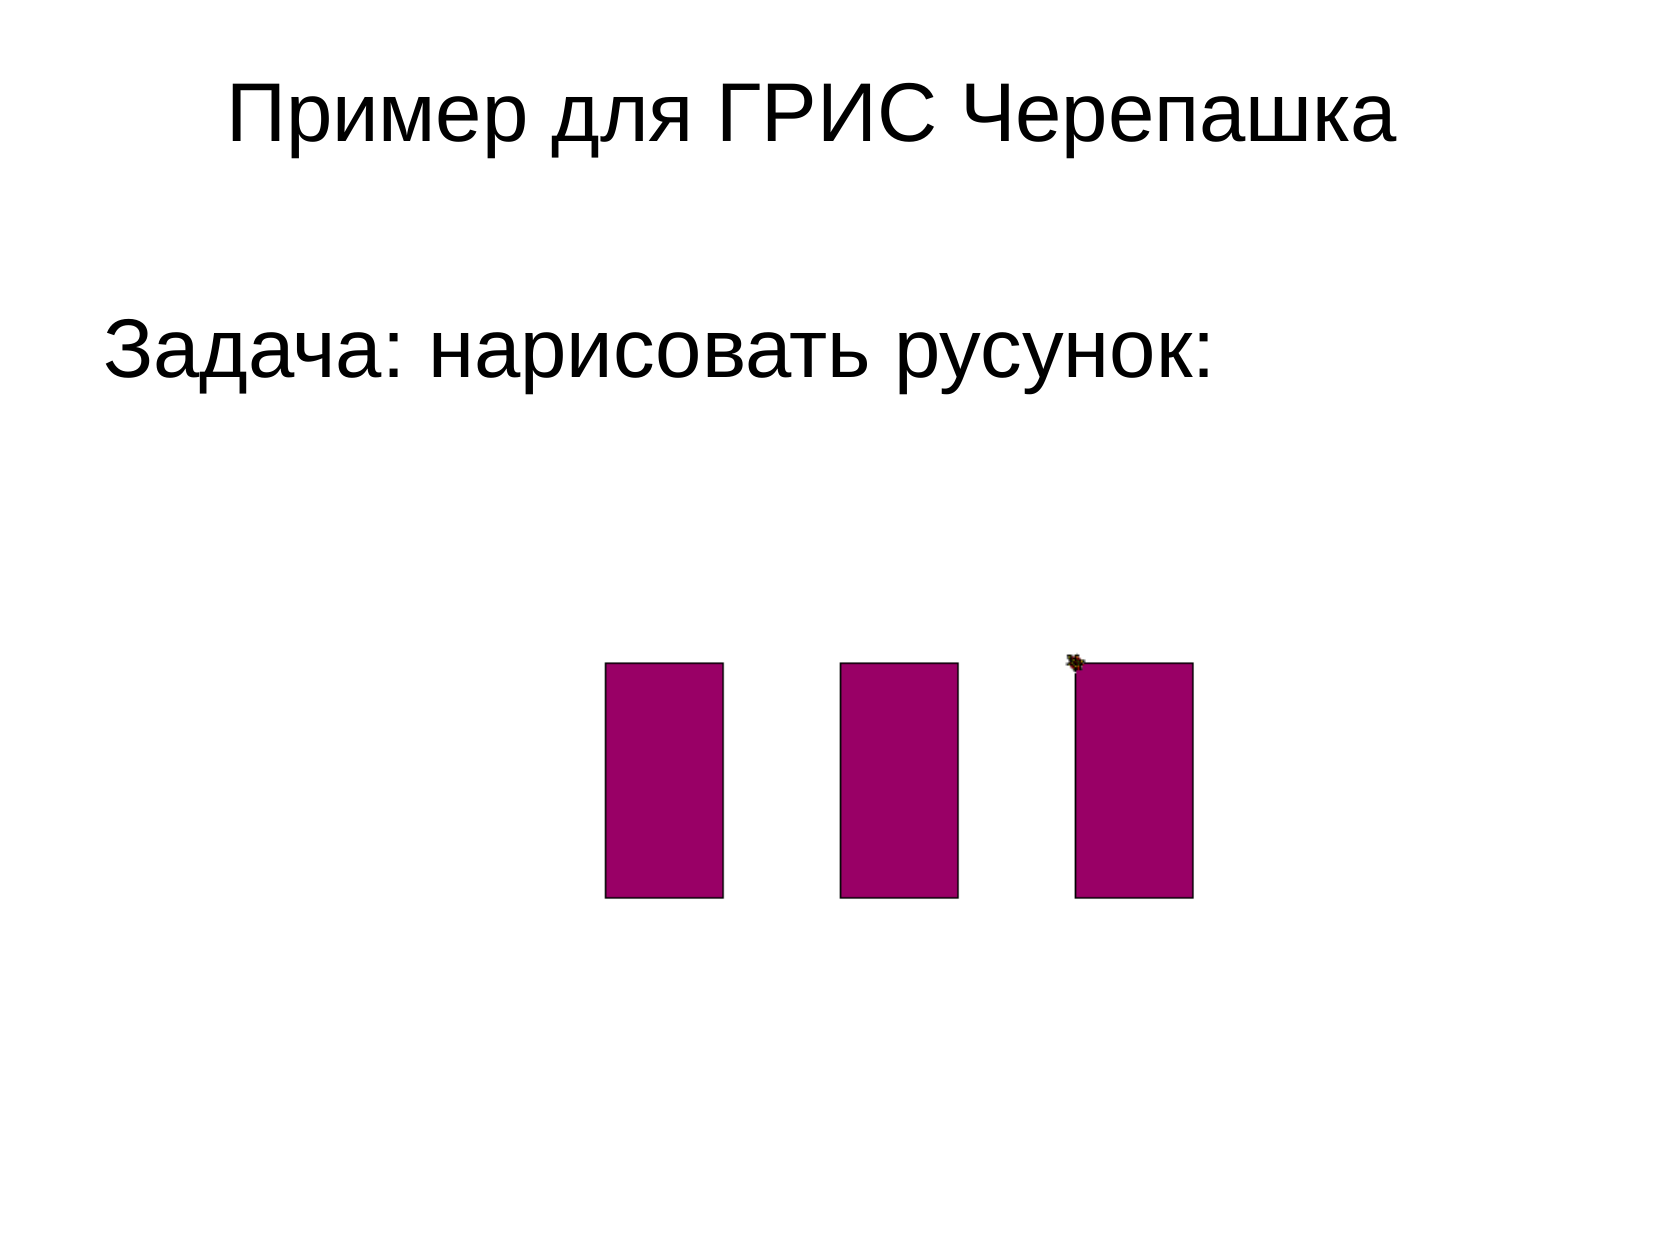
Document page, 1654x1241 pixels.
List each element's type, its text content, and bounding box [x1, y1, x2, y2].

picture [555, 442, 1241, 1115]
text_box Пример для ГРИС Черепашка [88, 59, 1536, 167]
text_box Задача: нарисовать русунок: [88, 295, 1359, 404]
